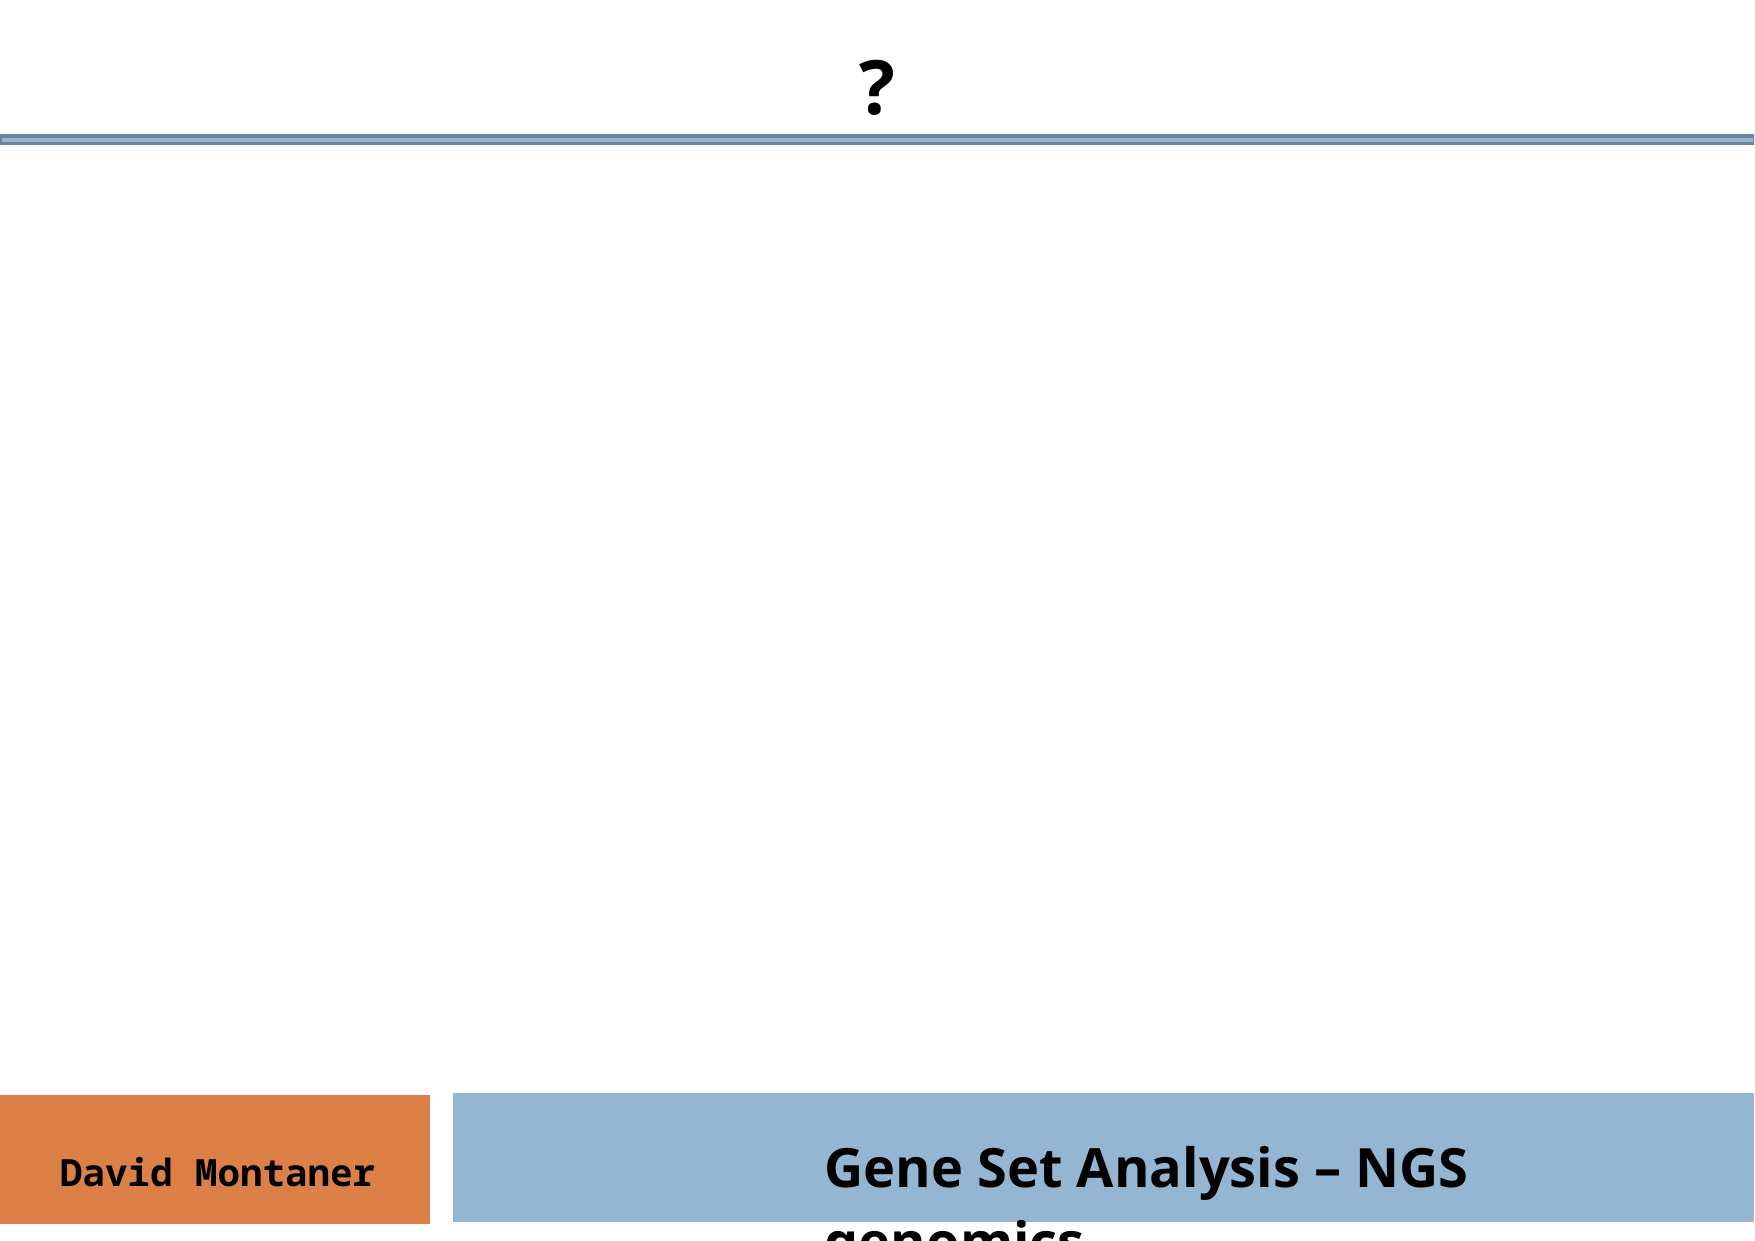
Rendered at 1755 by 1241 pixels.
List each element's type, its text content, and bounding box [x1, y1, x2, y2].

text_box [0, 136, 1754, 144]
text_box ? [67, 27, 1688, 129]
text_box David Montaner [15, 1139, 421, 1193]
text_box Gene Set Analysis – NGS genomics [810, 1122, 1726, 1200]
